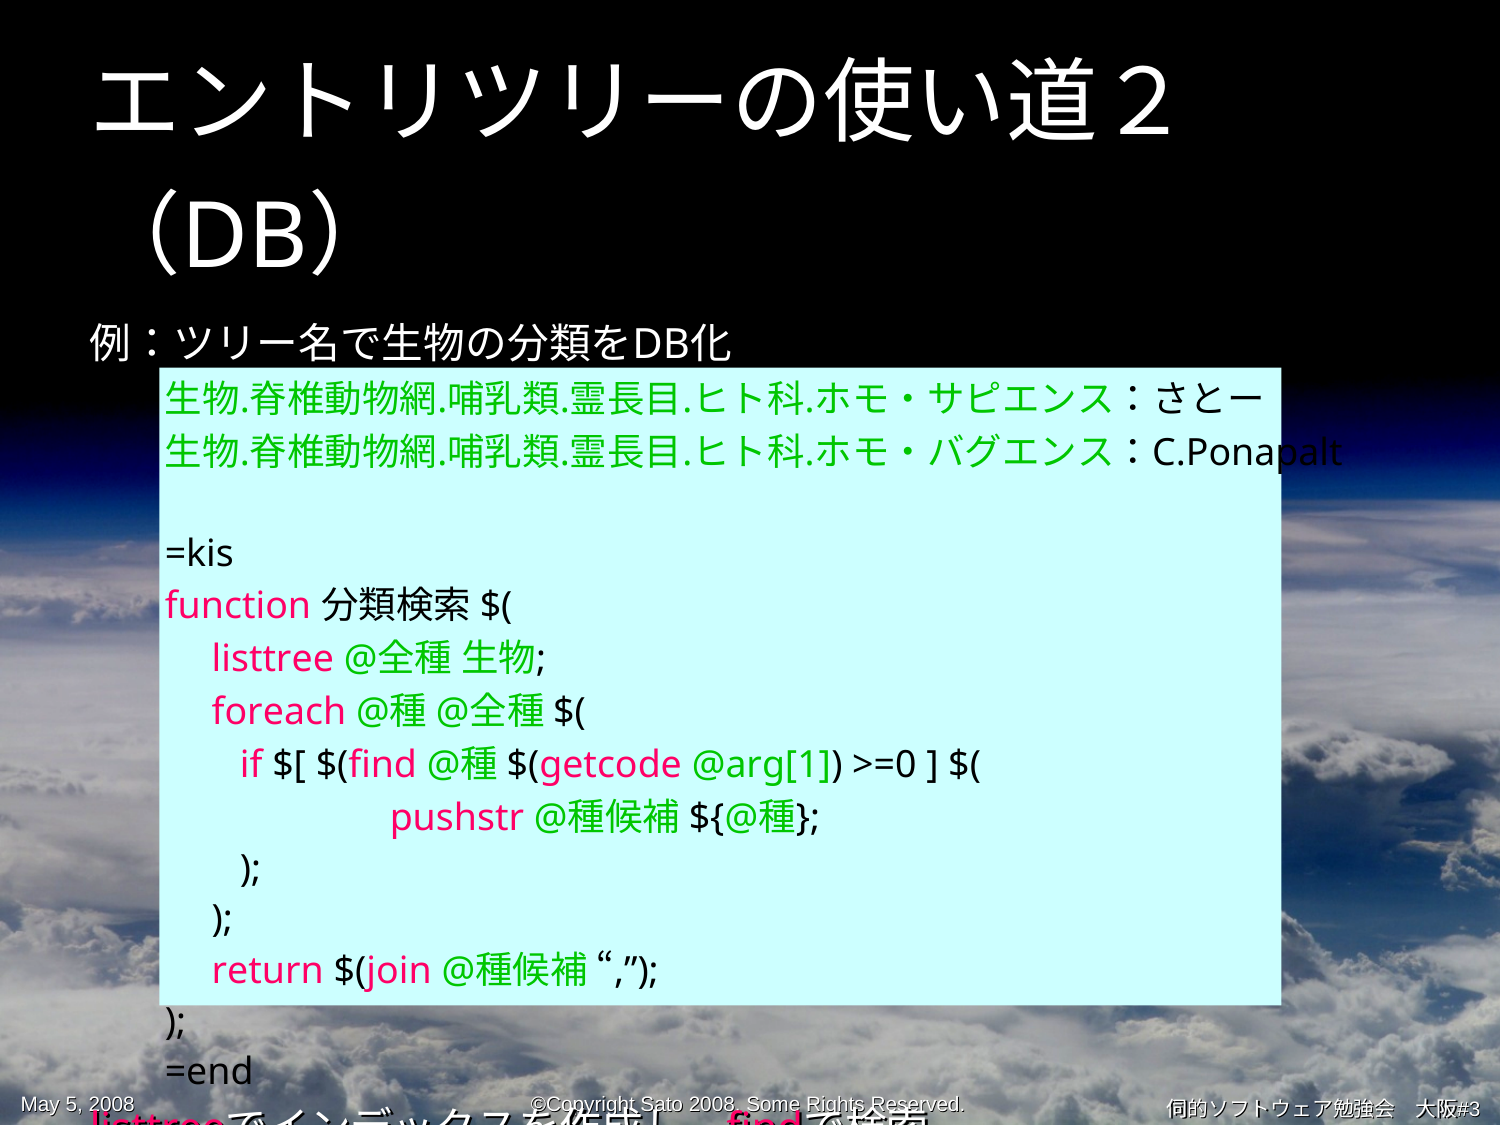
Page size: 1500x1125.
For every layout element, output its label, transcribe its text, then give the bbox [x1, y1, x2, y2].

list 例：ツリー名で生物の分類をDB化 生物.脊椎動物網.哺乳類.霊長目.ヒト科.ホモ・サピエンス：さとー 生物.脊椎動物網.哺乳類.霊長目.ヒト科.ホモ・バグエンス：C.Ponapalt =kis function 分類検索 $( listtree @全種 生物; foreach @種 @全種 $( if $[ $(find @種 $(getcode @arg[1]) >=0 ] $( pushstr @種候補 ${@種}; ); ); return $(join @種候補 “,”); ); =end listtreeでインデックスを作成し、findで検索 [75, 312, 1426, 1071]
title エントリツリーの使い道２（DB） [75, 47, 1426, 276]
